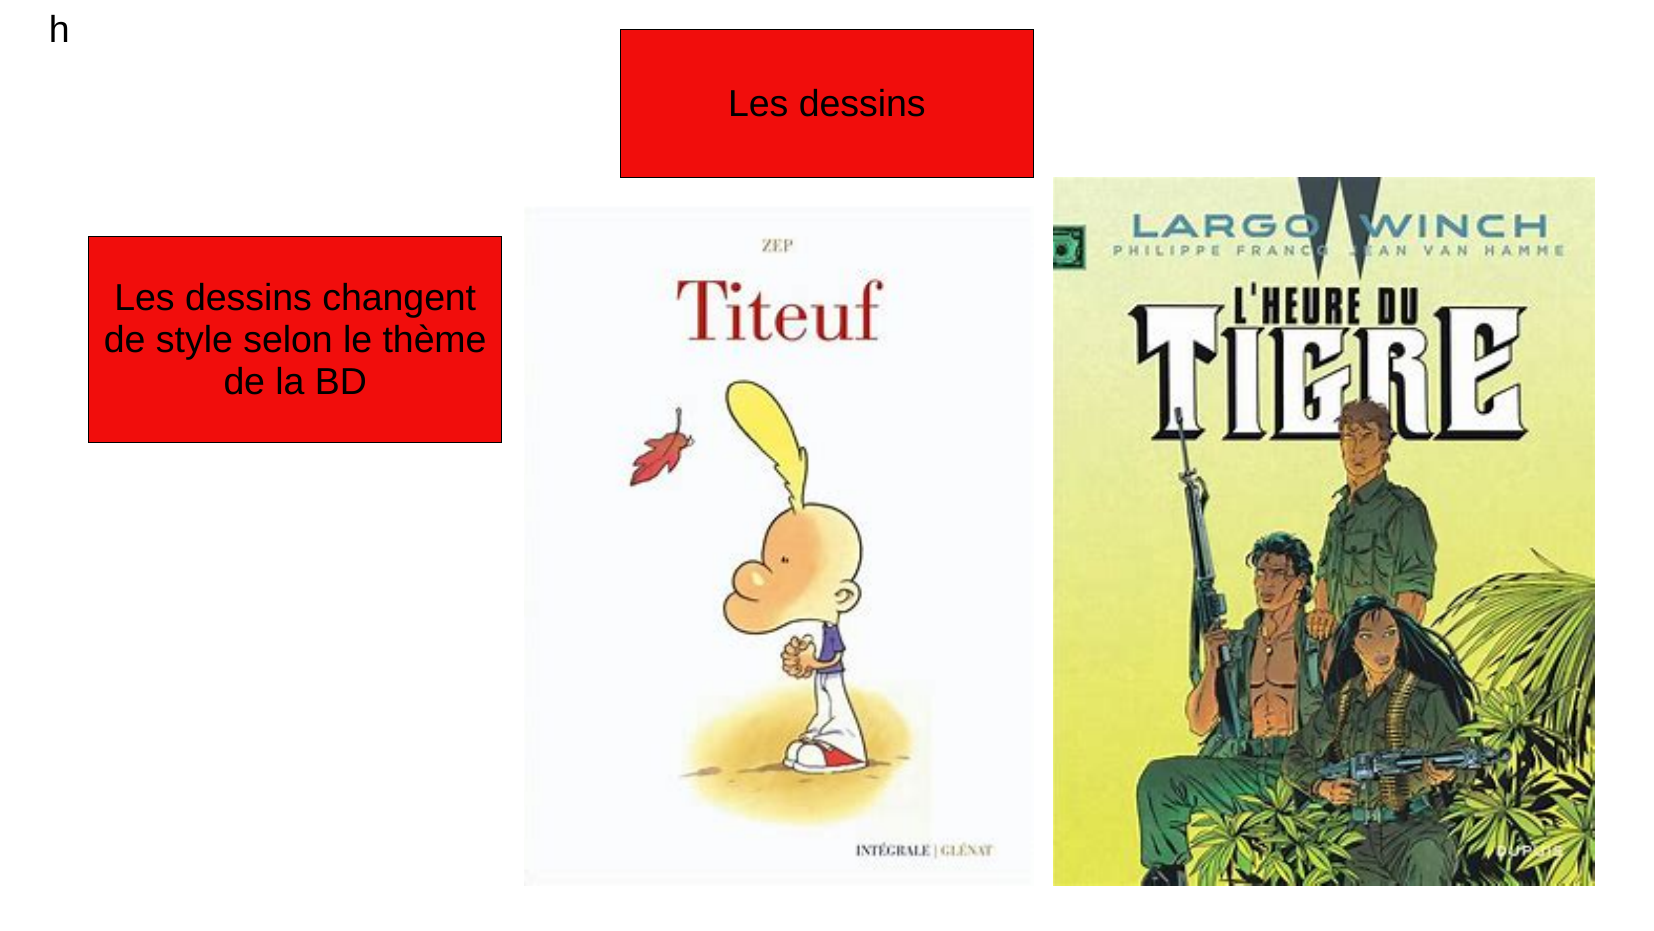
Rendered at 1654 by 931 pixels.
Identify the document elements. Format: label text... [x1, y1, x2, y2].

text_box Les dessins changent de style selon le thème de la BD [88, 236, 502, 443]
text_box Les dessins [620, 29, 1034, 178]
text_box h [0, 0, 119, 60]
picture [1053, 177, 1595, 886]
picture [524, 206, 1034, 886]
